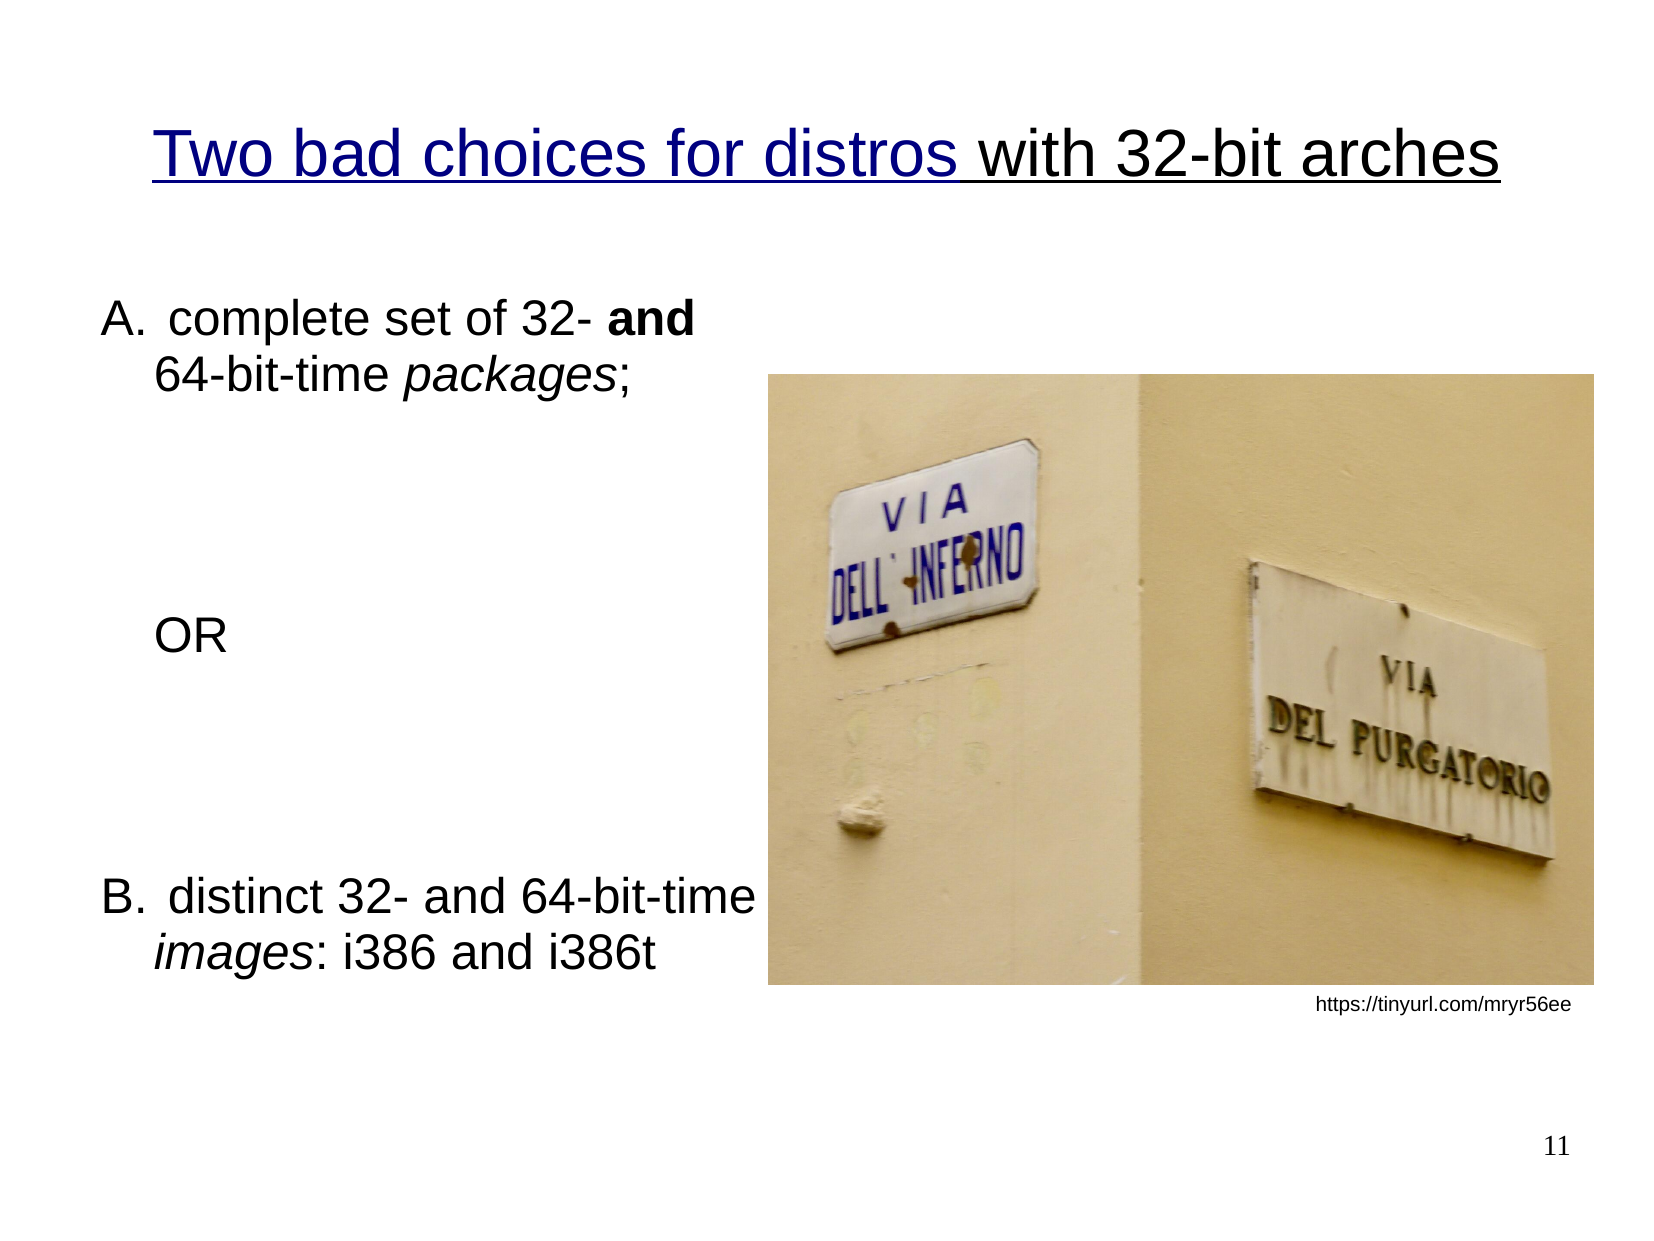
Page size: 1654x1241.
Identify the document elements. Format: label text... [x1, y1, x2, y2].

text_box https://tinyurl.com/mryr56ee [1300, 984, 1593, 1023]
picture [768, 374, 1594, 985]
list complete set of 32- and 64-bit-time packages; OR distinct 32- and 64-bit-time images: i386 and i386t [82, 290, 774, 1010]
title Two bad choices for distros with 32-bit arches [82, 49, 1571, 257]
